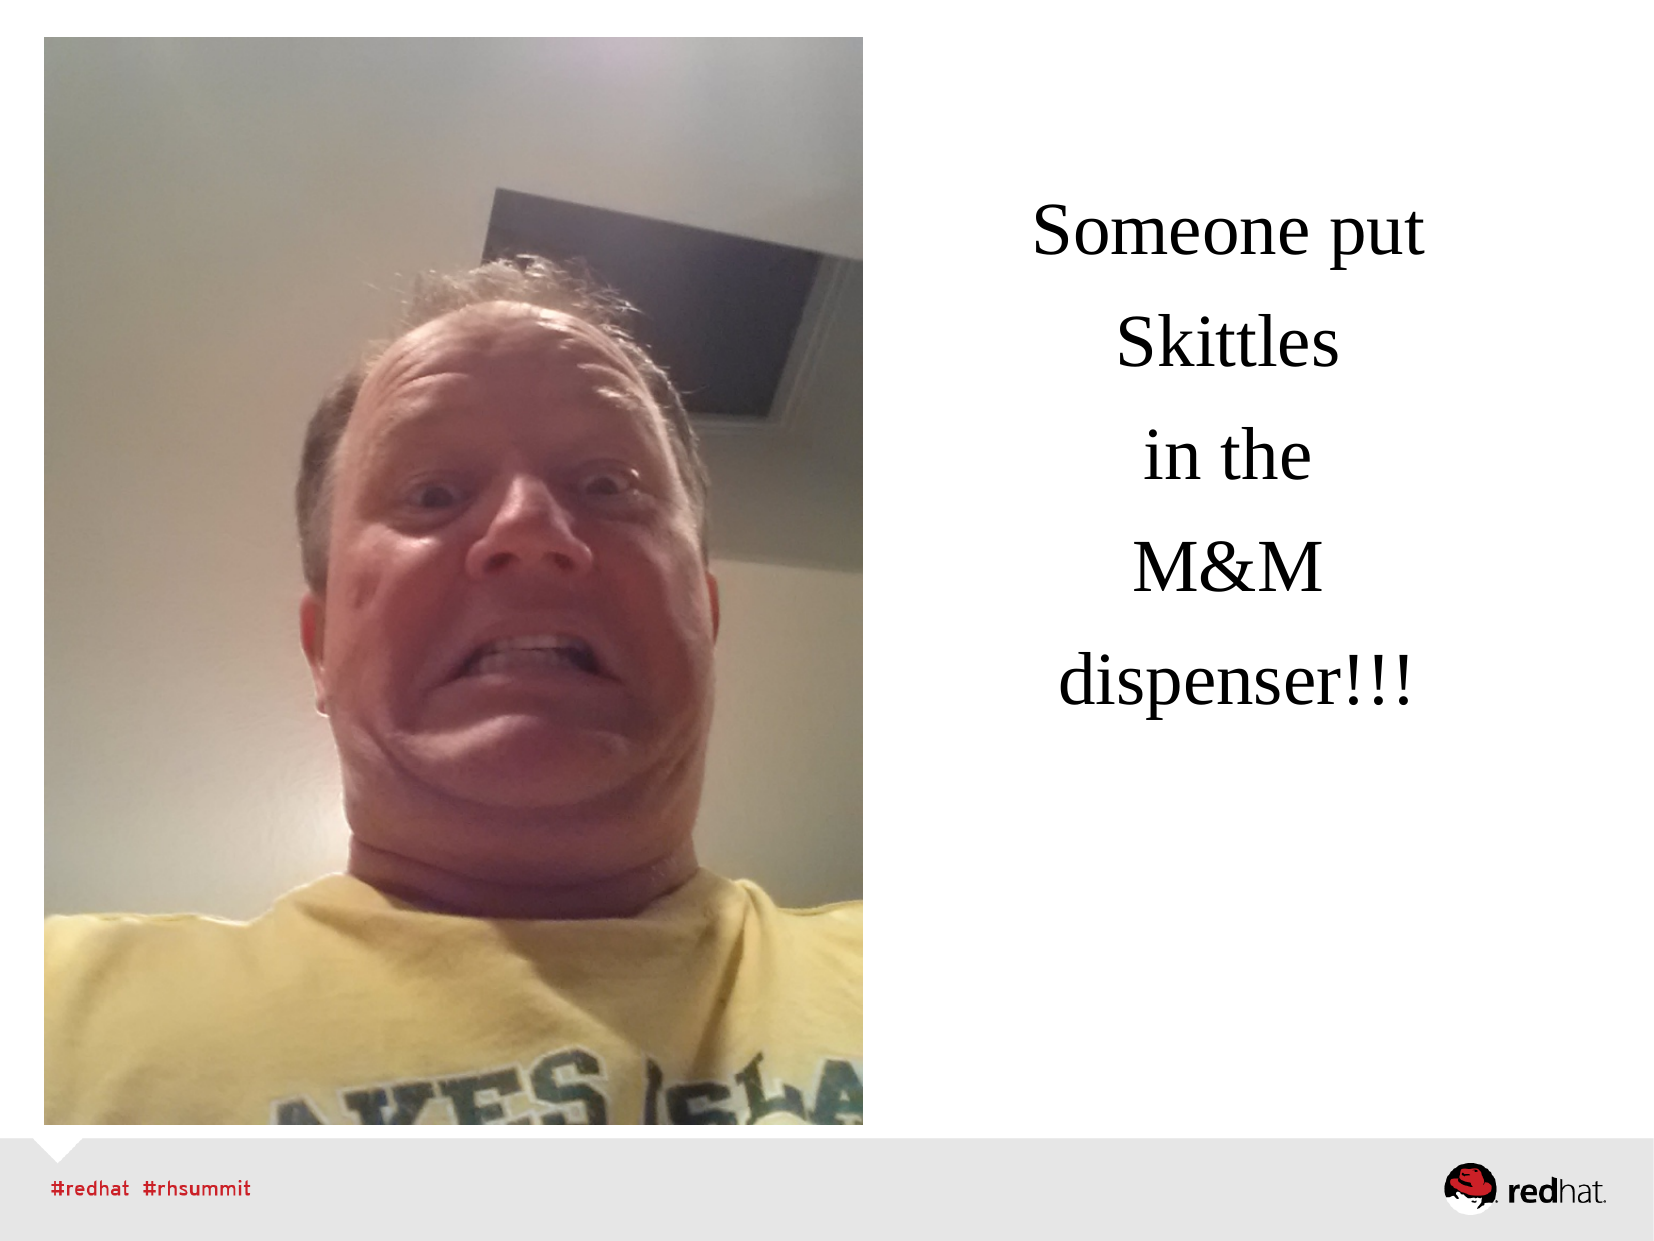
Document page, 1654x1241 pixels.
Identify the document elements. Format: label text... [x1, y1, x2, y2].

picture [0, 0, 1654, 1241]
list Someone put Skittles in the M&M dispenser!!! [900, 187, 1576, 1157]
